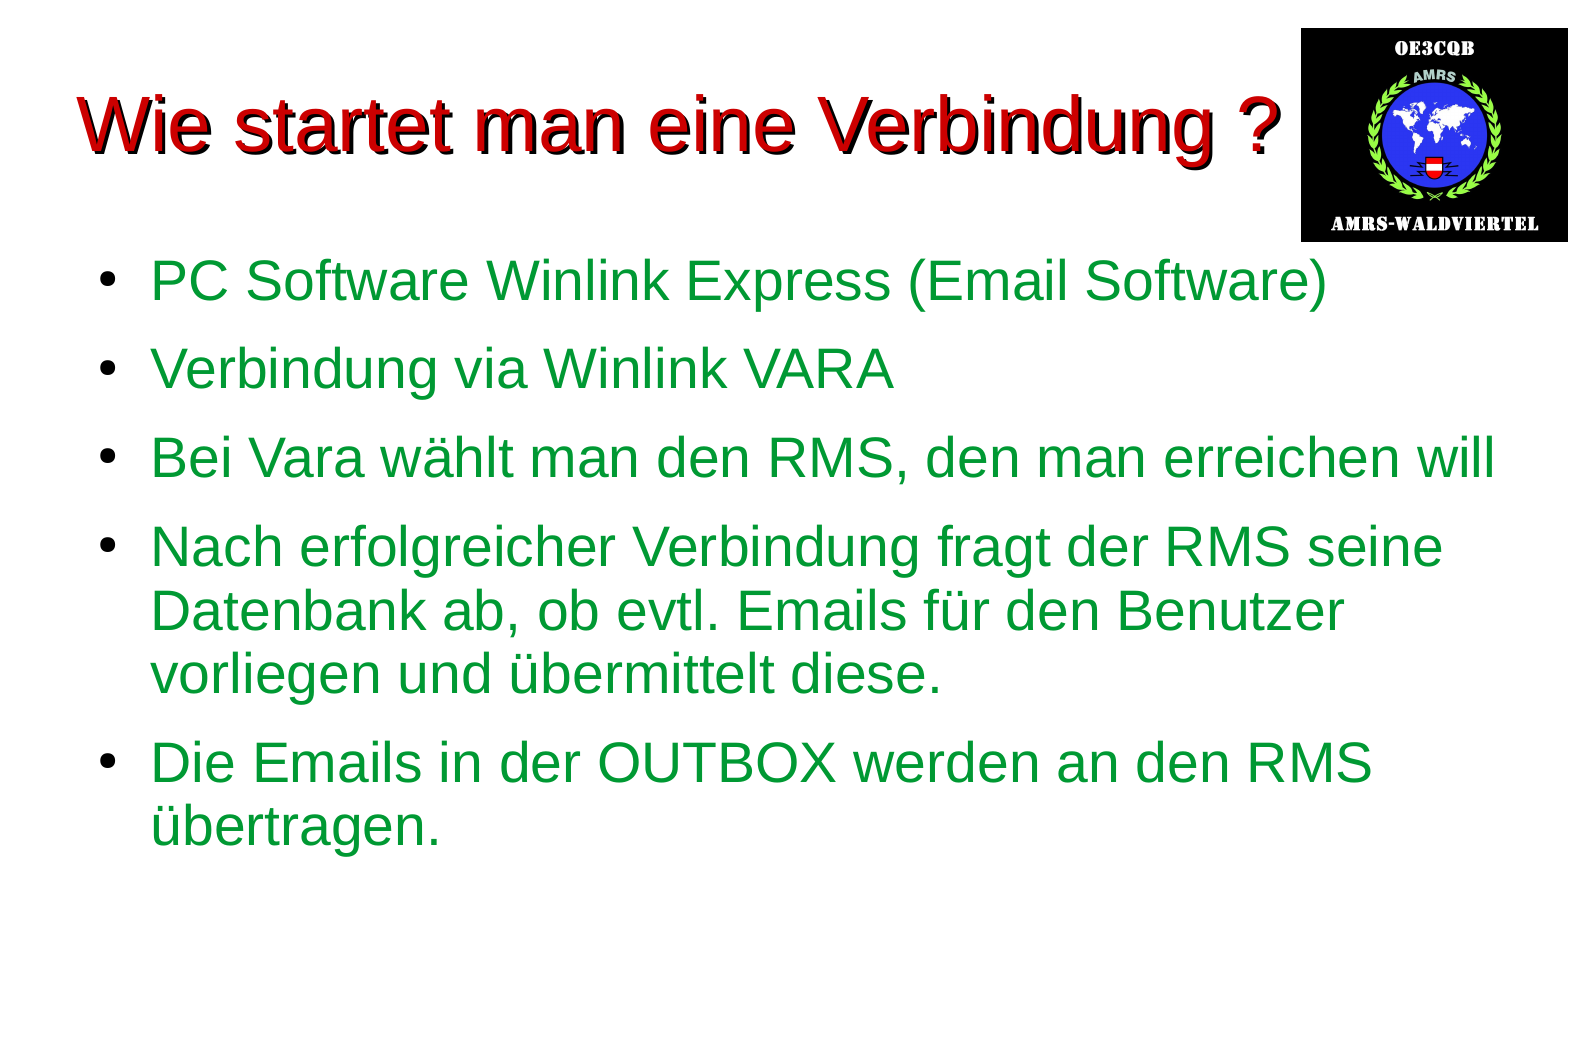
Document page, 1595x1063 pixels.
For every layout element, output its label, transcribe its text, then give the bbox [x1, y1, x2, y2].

picture [1301, 28, 1568, 242]
list PC Software Winlink Express (Email Software) Verbindung via Winlink VARA Bei Vara wählt man den RMS, den man erreichen will Nach erfolgreicher Verbindung fragt der RMS seine Datenbank ab, ob evtl. Emails für den Benutzer vorliegen und übermittelt diese. Die Emails in der OUTBOX werden an den RMS übertragen. [79, 248, 1515, 951]
title Wie startet man eine Verbindung ? [59, 35, 1300, 213]
